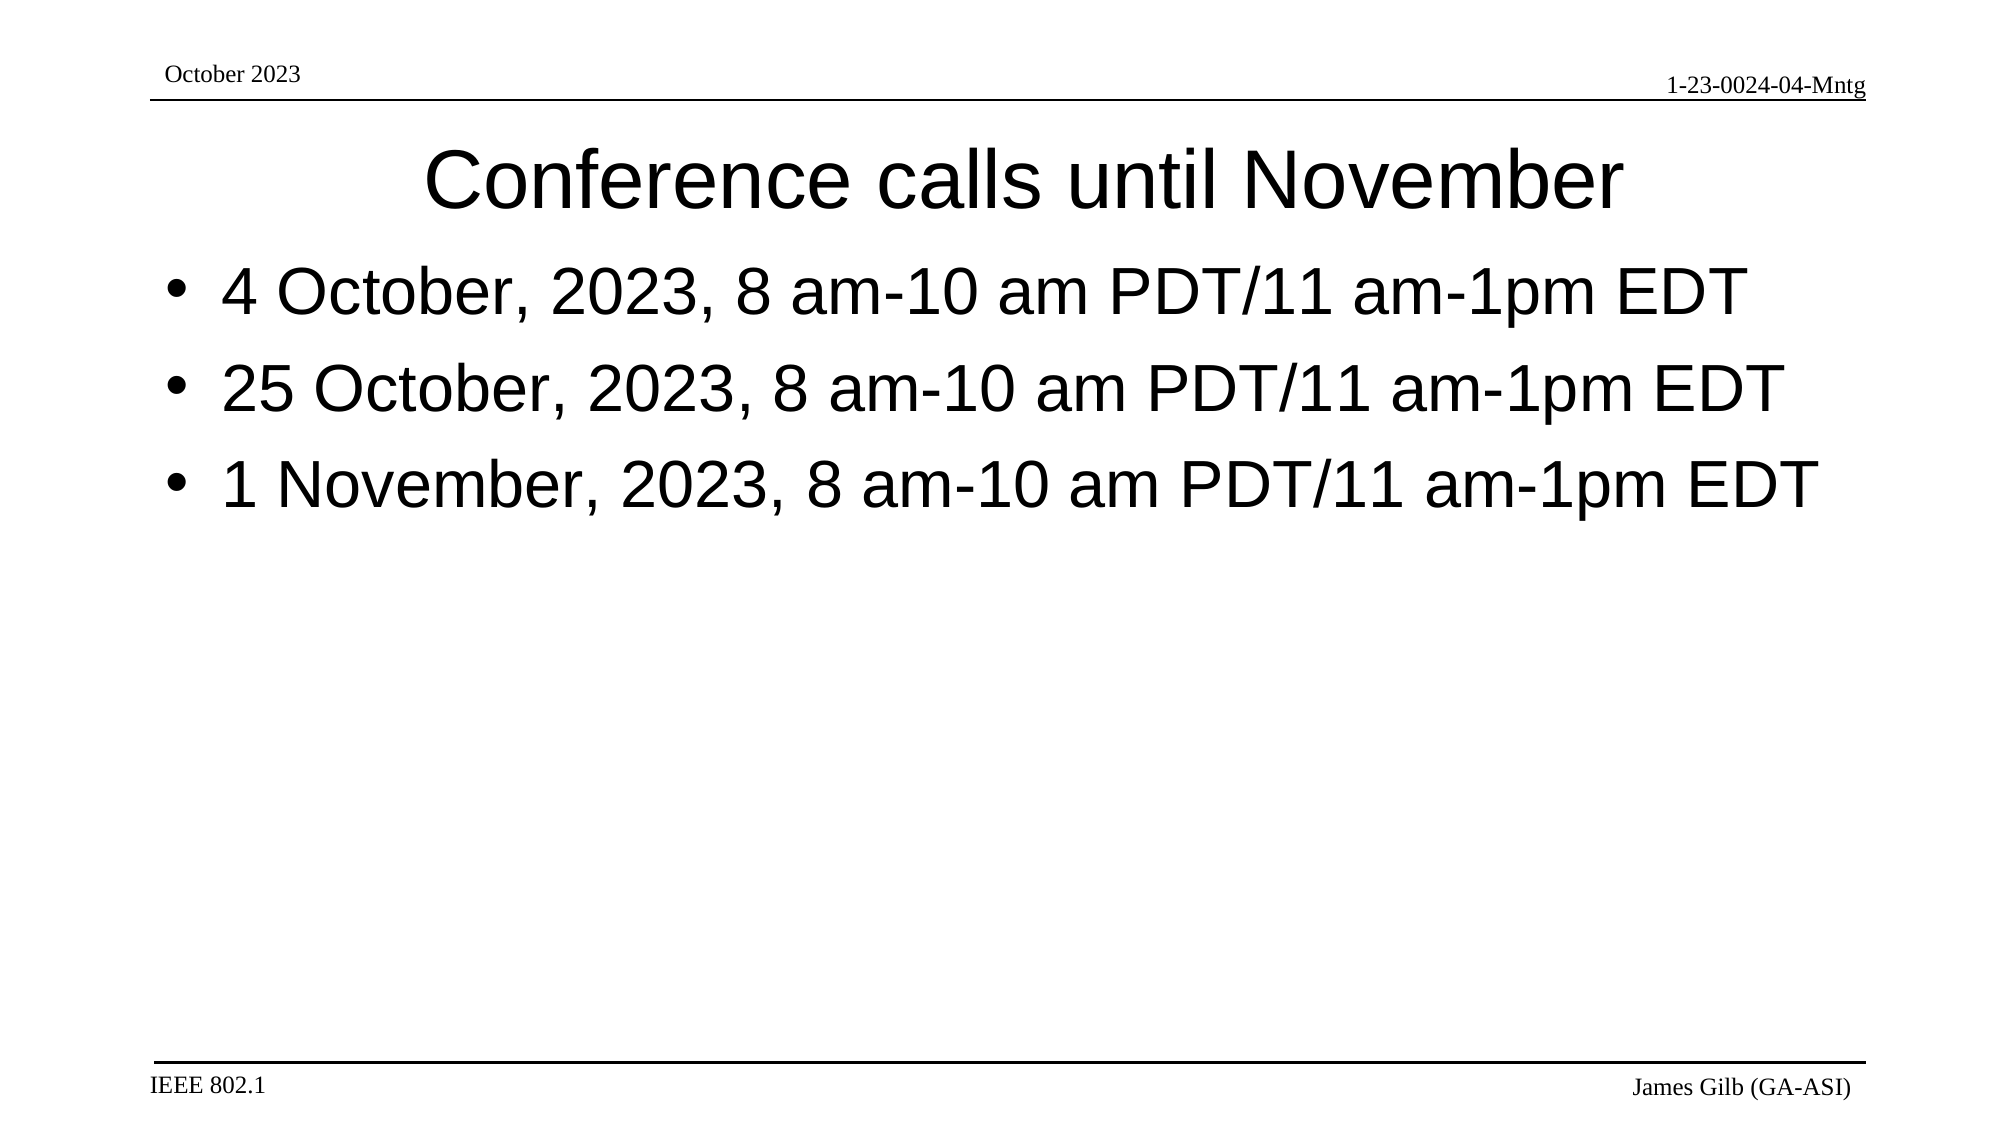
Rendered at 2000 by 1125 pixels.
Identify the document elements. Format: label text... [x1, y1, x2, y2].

title Conference calls until November [149, 112, 1900, 238]
list 4 October, 2023, 8 am-10 am PDT/11 am-1pm EDT 25 October, 2023, 8 am-10 am PDT/11 am-1pm EDT 1 November, 2023, 8 am-10 am PDT/11 am-1pm EDT [150, 239, 1900, 1051]
